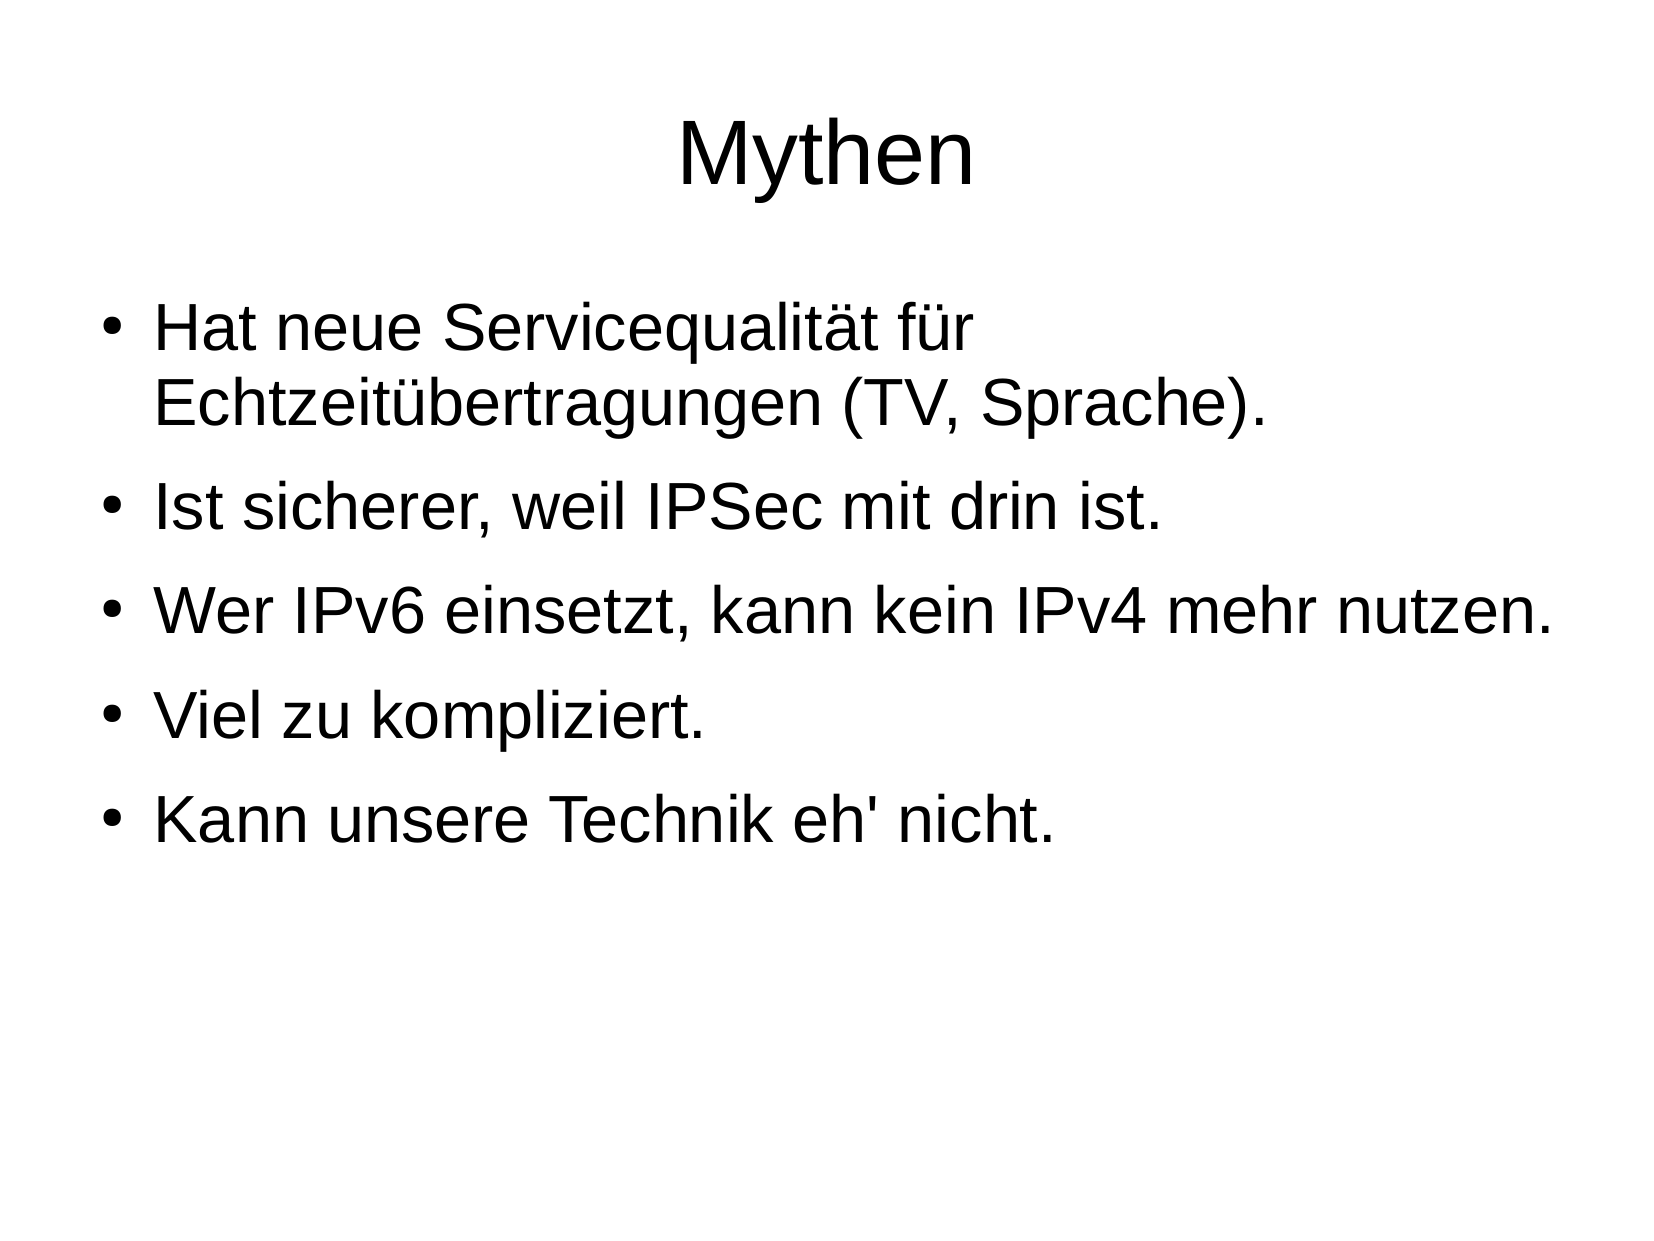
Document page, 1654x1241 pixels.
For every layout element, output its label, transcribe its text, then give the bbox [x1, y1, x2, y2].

title Mythen [82, 49, 1571, 257]
list Hat neue Servicequalität für Echtzeitübertragungen (TV, Sprache). Ist sicherer, weil IPSec mit drin ist. Wer IPv6 einsetzt, kann kein IPv4 mehr nutzen. Viel zu kompliziert. Kann unsere Technik eh' nicht. [82, 290, 1571, 1010]
